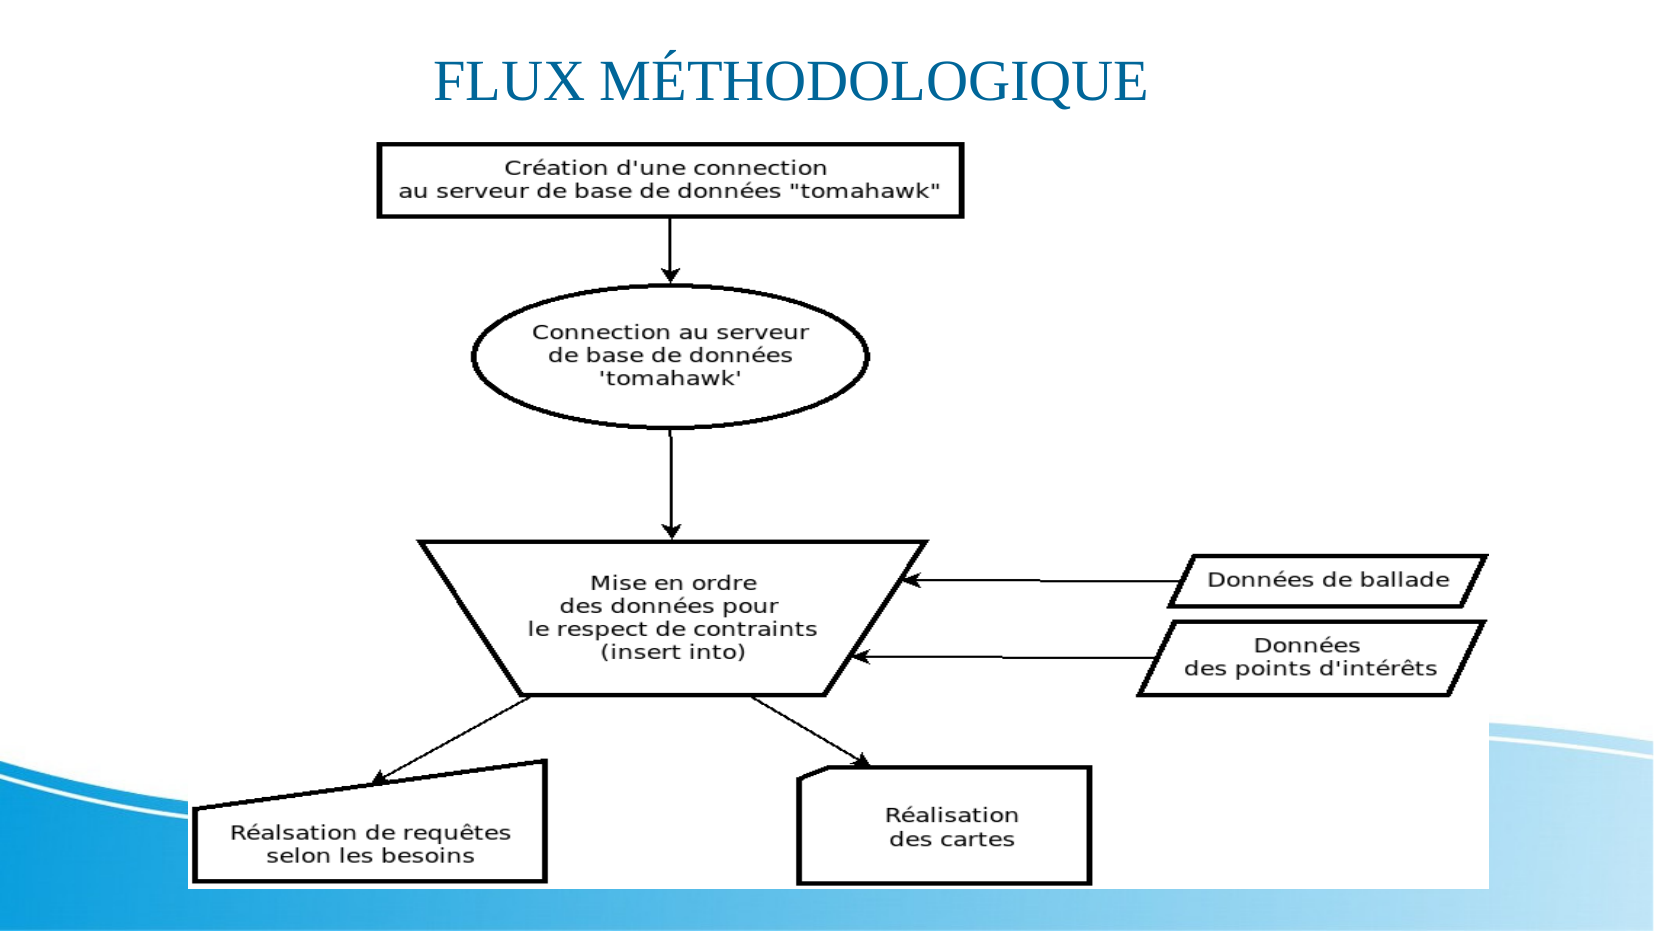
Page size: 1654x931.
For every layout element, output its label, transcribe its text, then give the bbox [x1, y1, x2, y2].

picture [0, 141, 1654, 931]
title FLUX MÉTHODOLOGIQUE [47, 35, 1536, 191]
